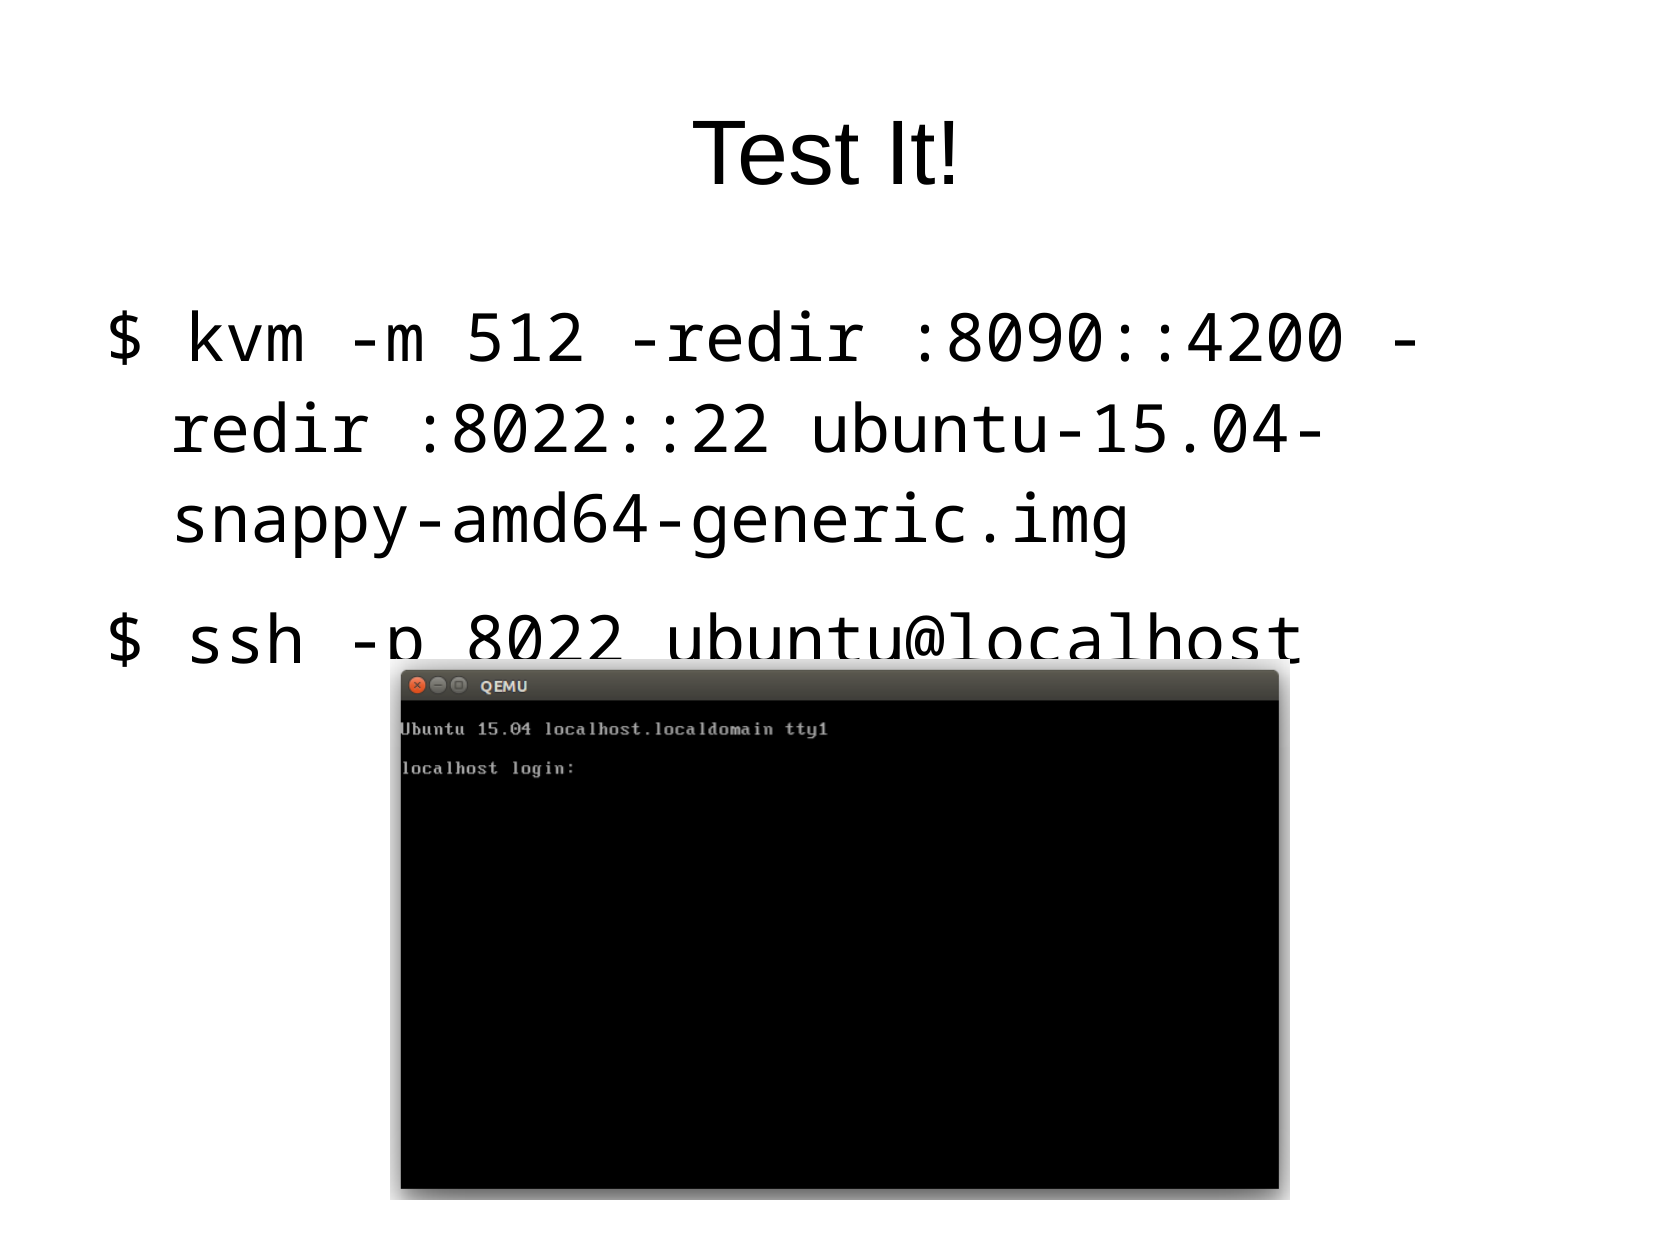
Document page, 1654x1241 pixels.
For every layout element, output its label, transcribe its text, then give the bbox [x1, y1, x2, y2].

picture [390, 659, 1290, 1201]
list $ kvm -m 512 -redir :8090::4200 -redir :8022::22 ubuntu-15.04-snappy-amd64-generic.img $ ssh -p 8022 ubuntu@localhost [105, 290, 1441, 1010]
title Test It! [82, 49, 1571, 257]
